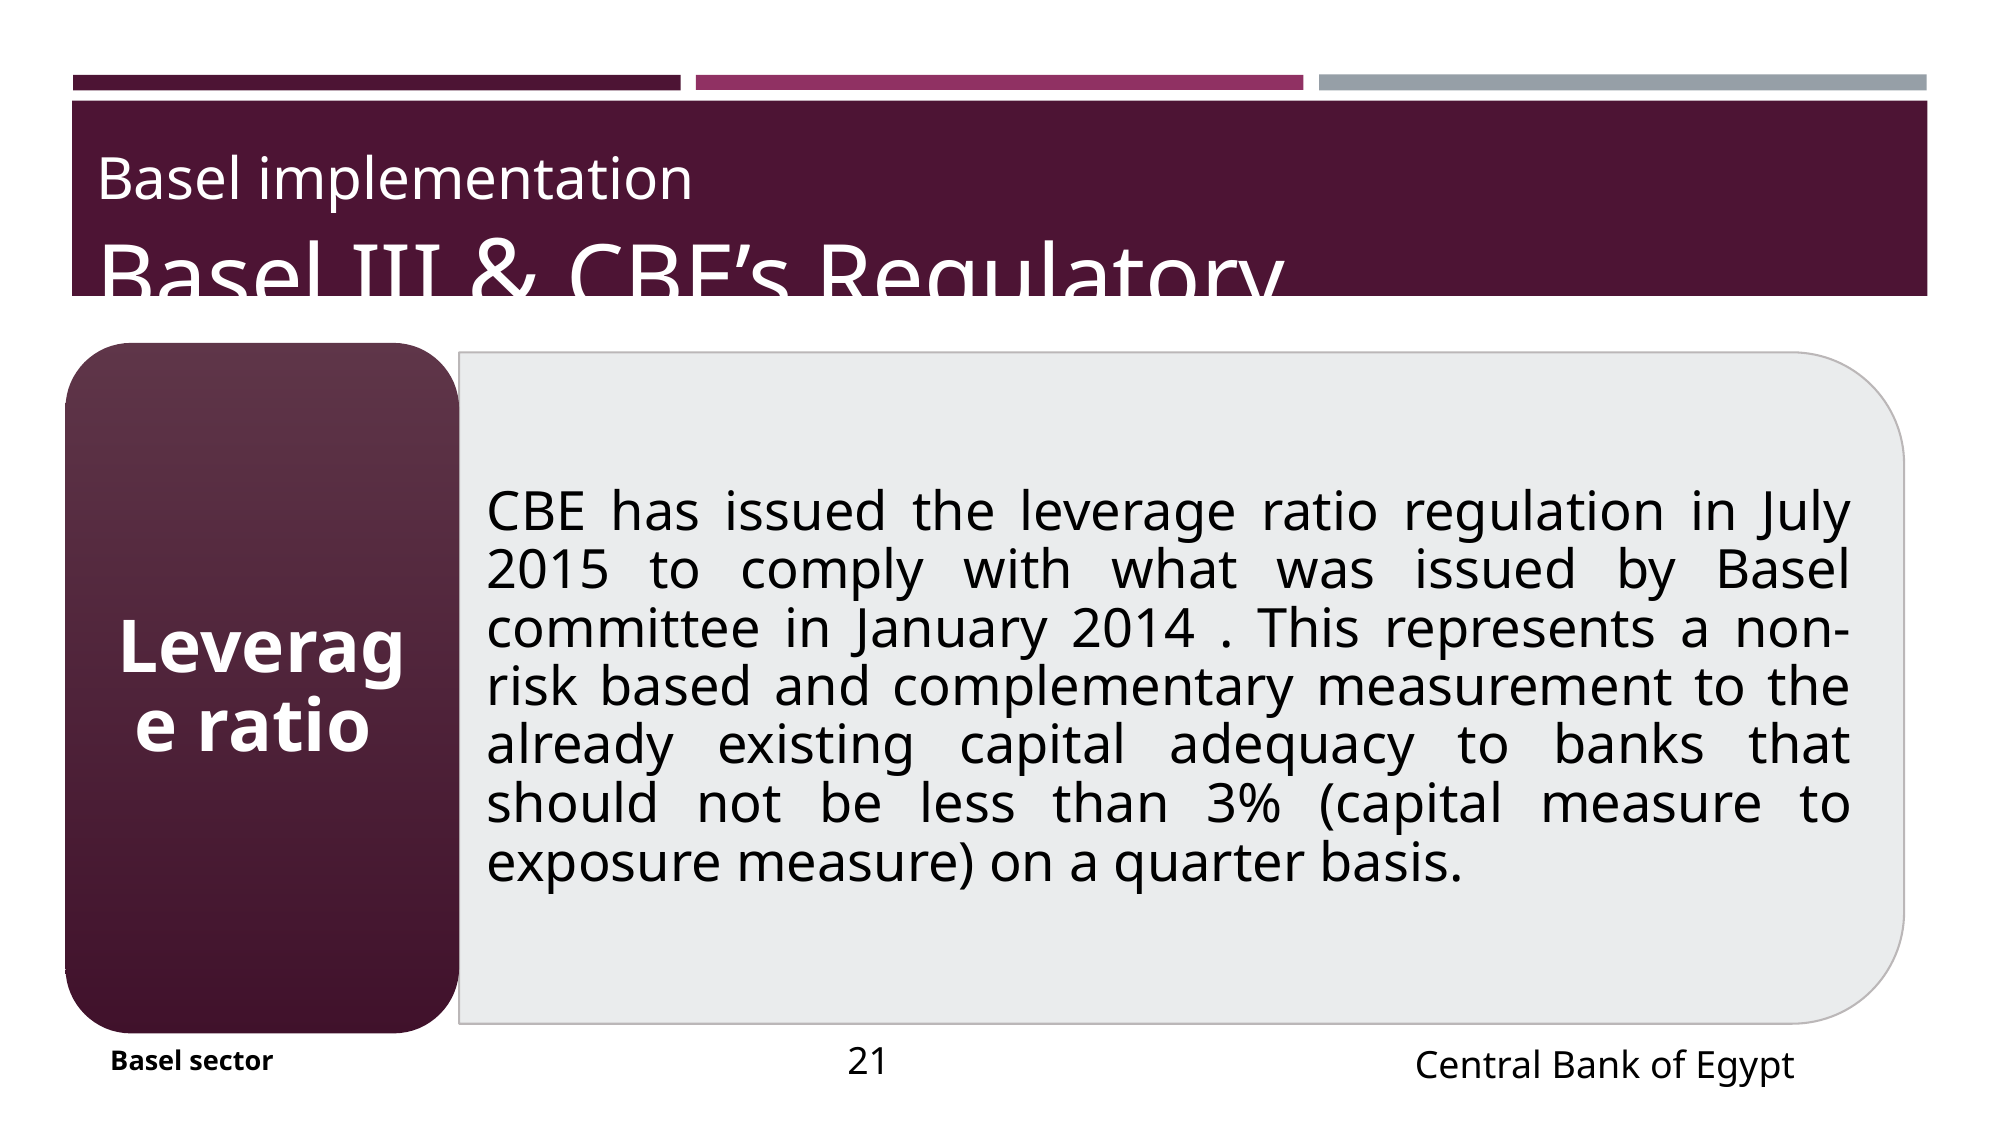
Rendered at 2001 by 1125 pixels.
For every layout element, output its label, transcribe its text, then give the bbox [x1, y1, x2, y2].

footer Central Bank of Egypt [1400, 1033, 1905, 1094]
text_box CBE has issued the leverage ratio regulation in July 2015 to comply with what was issued by Basel committee in January 2014 . This represents a non-risk based and complementary measurement to the already existing capital adequacy to banks that should not be less than 3% (capital measure to exposure measure) on a quarter basis. [459, 352, 1905, 1024]
title Basel implementation Basel III & CBE’s Regulatory developments [81, 133, 1930, 291]
slide_number <numéro> [832, 1029, 1006, 1090]
text_box Leverage ratio [65, 342, 460, 1034]
